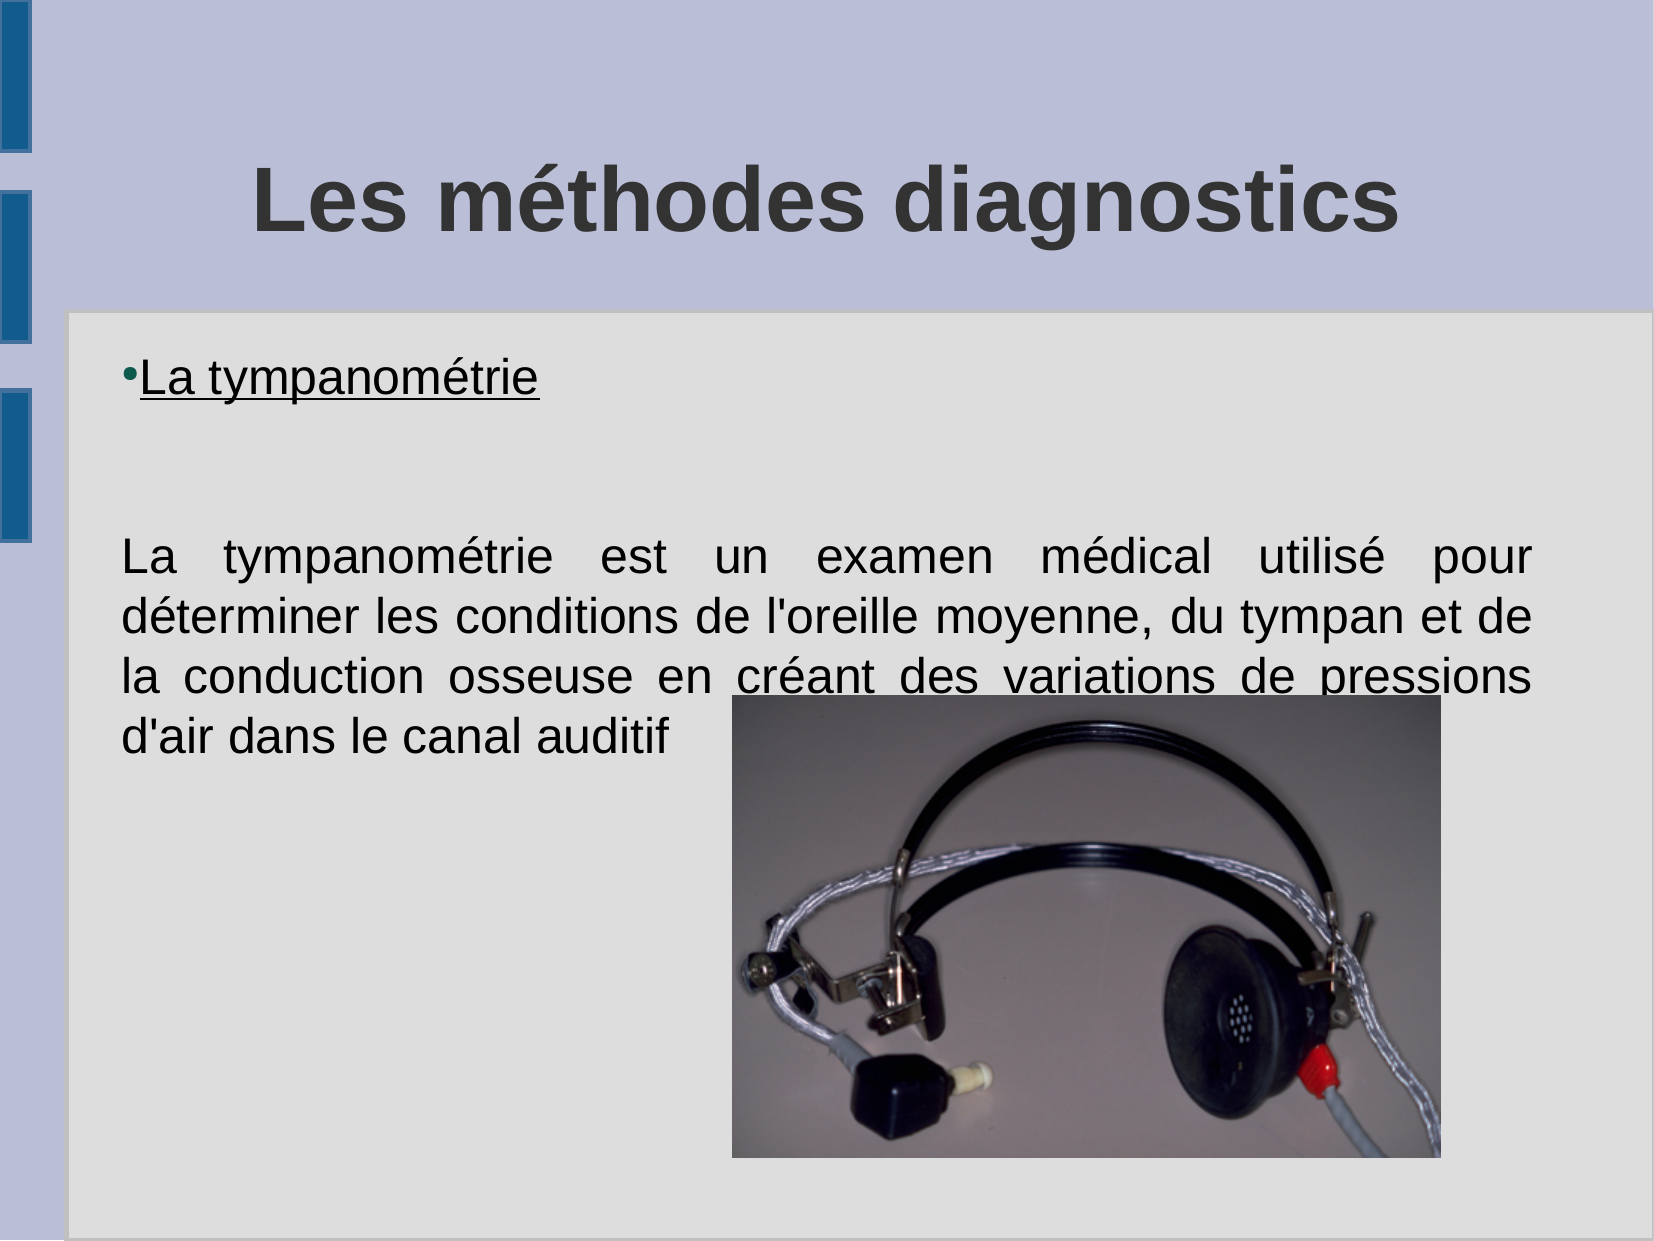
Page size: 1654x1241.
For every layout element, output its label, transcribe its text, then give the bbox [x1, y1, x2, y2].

list La tympanométrie La tympanométrie est un examen médical utilisé pour déterminer les conditions de l'oreille moyenne, du tympan et de la conduction osseuse en créant des variations de pressions d'air dans le canal auditif [121, 344, 1534, 1127]
picture [732, 695, 1441, 1158]
title Les méthodes diagnostics [121, 91, 1534, 299]
